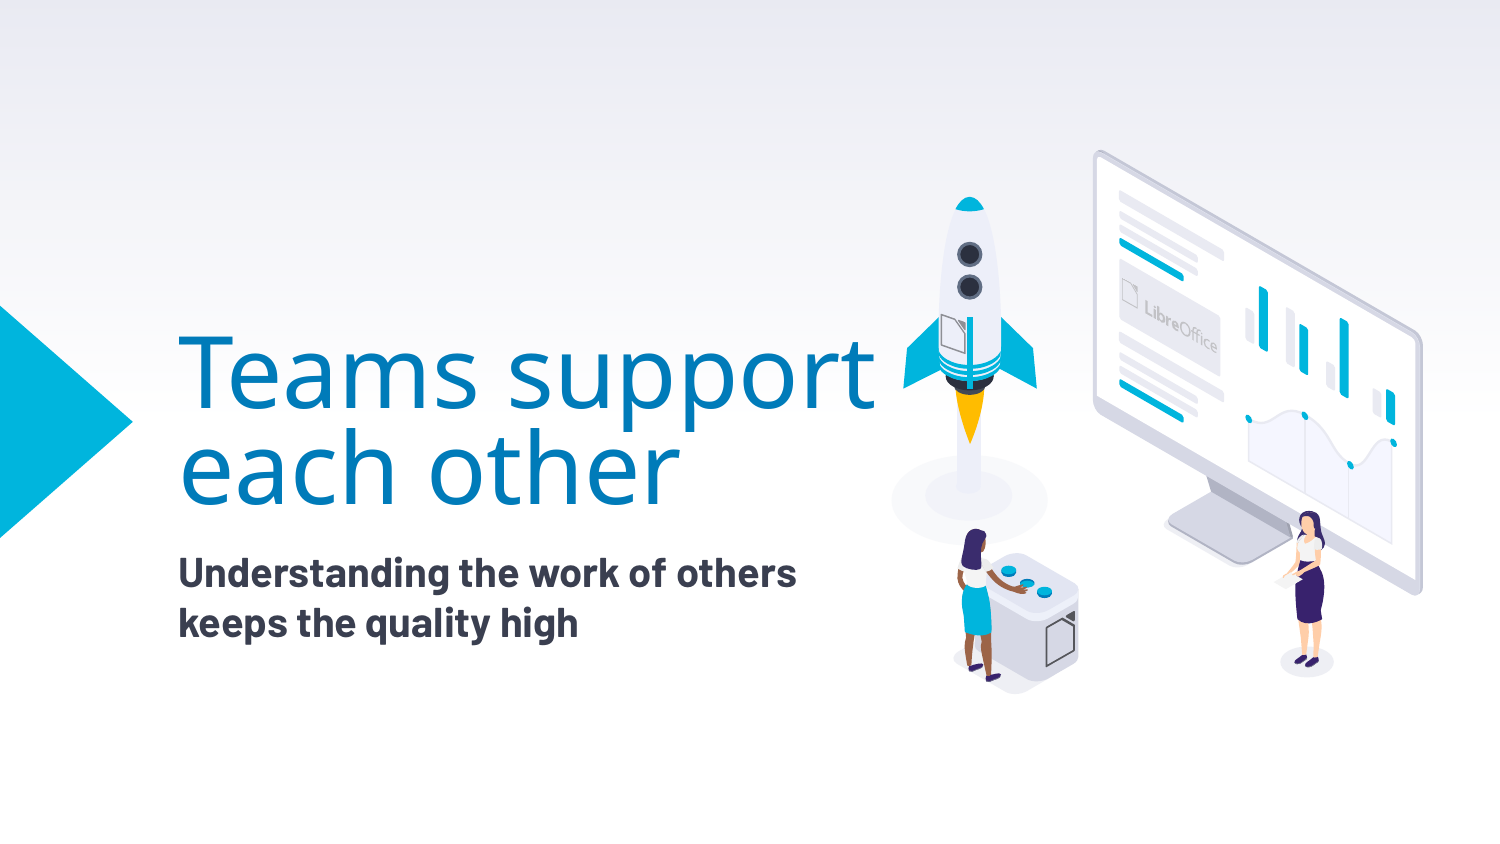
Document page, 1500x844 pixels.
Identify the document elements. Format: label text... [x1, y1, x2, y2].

picture [1045, 610, 1075, 668]
text_box [1092, 149, 1423, 678]
text_box [891, 196, 1079, 695]
picture [940, 313, 966, 355]
title Teams support each other [178, 333, 946, 524]
subtitle Understanding the work of others keeps the quality high [178, 545, 827, 692]
picture [1121, 277, 1217, 355]
